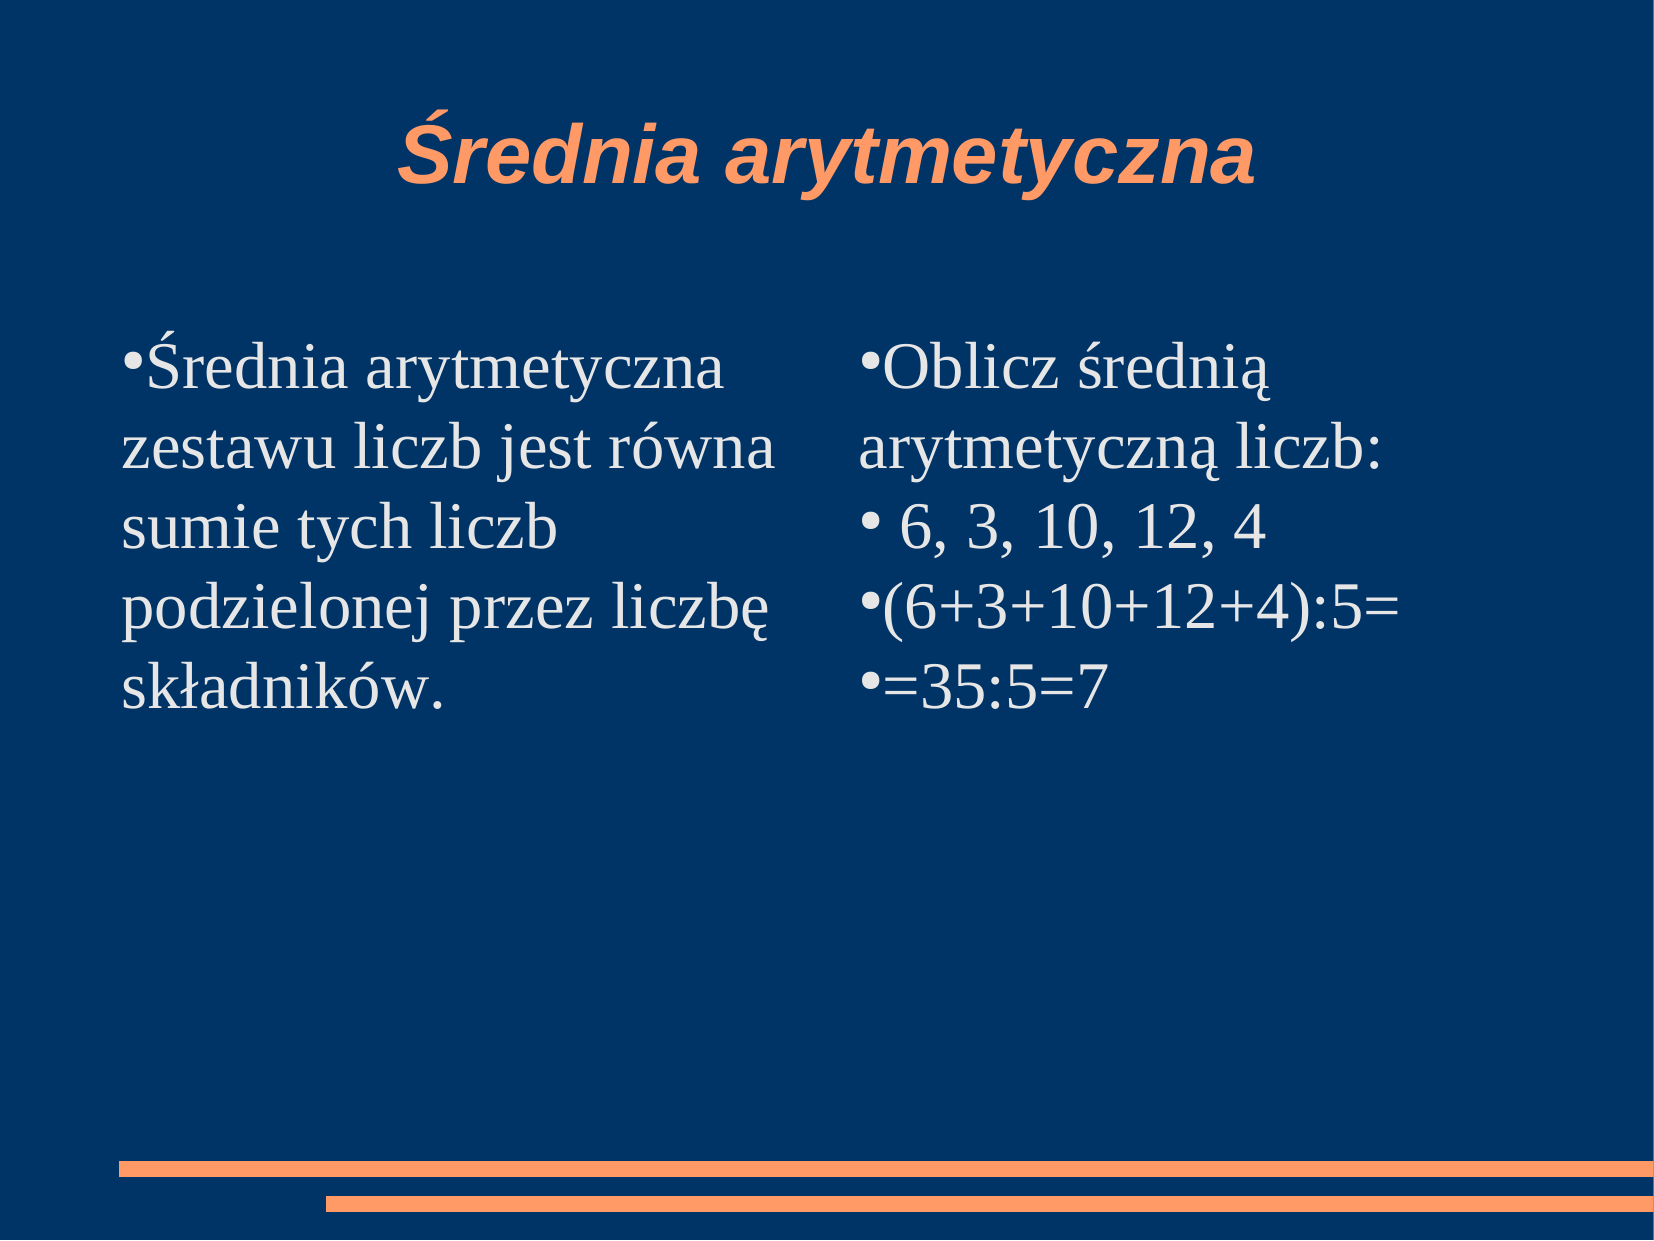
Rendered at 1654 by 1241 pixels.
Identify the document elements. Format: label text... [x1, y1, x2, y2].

list Średnia arytmetyczna zestawu liczb jest równa sumie tych liczb podzielonej przez liczbę składników. [121, 321, 824, 1132]
title Średnia arytmetyczna [121, 46, 1534, 254]
list Oblicz średnią arytmetyczną liczb: 6, 3, 10, 12, 4 (6+3+10+12+4):5= =35:5=7 [858, 321, 1562, 1132]
